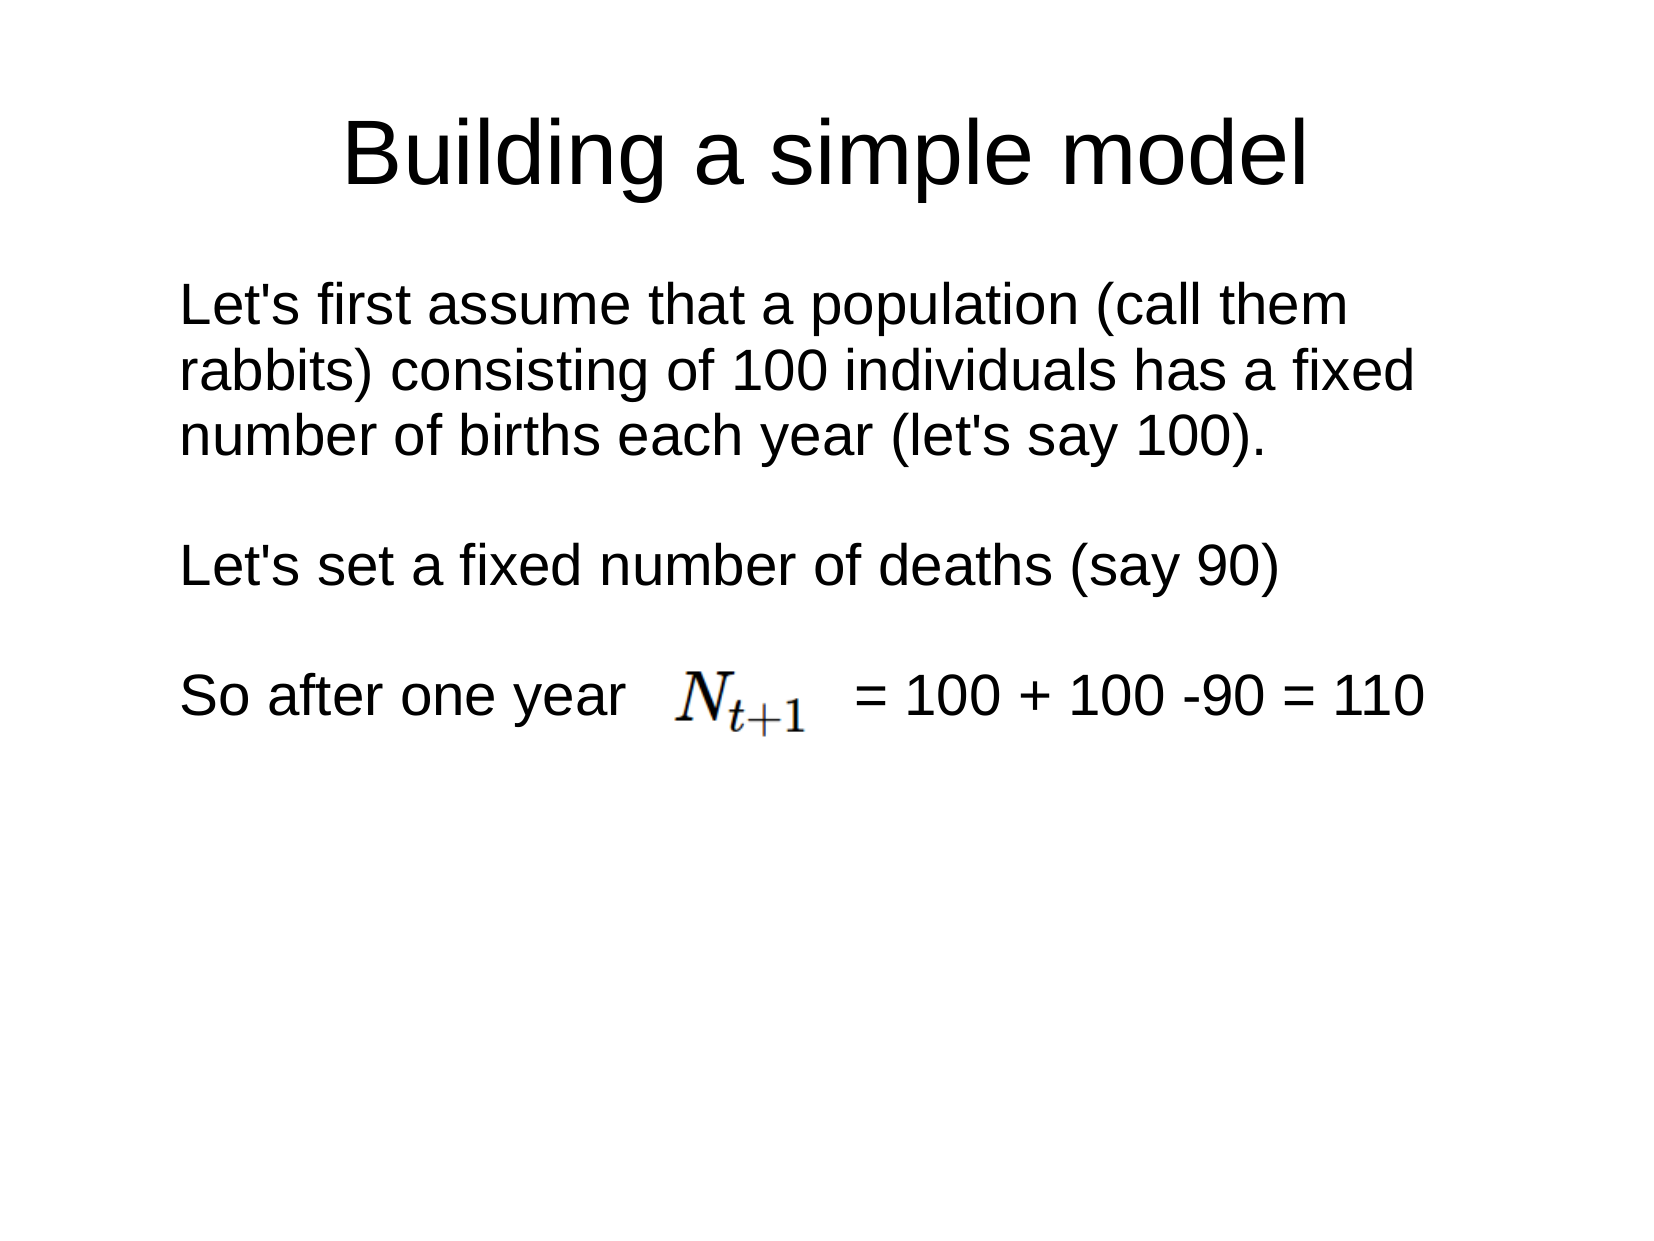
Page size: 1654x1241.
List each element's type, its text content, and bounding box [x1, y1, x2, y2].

text_box Let's first assume that a population (call them rabbits) consisting of 100 individuals has a fixed number of births each year (let's say 100). Let's set a fixed number of deaths (say 90) So after one year = 100 + 100 -90 = 110 [165, 264, 1546, 868]
title Building a simple model [82, 49, 1571, 257]
picture [667, 659, 811, 751]
